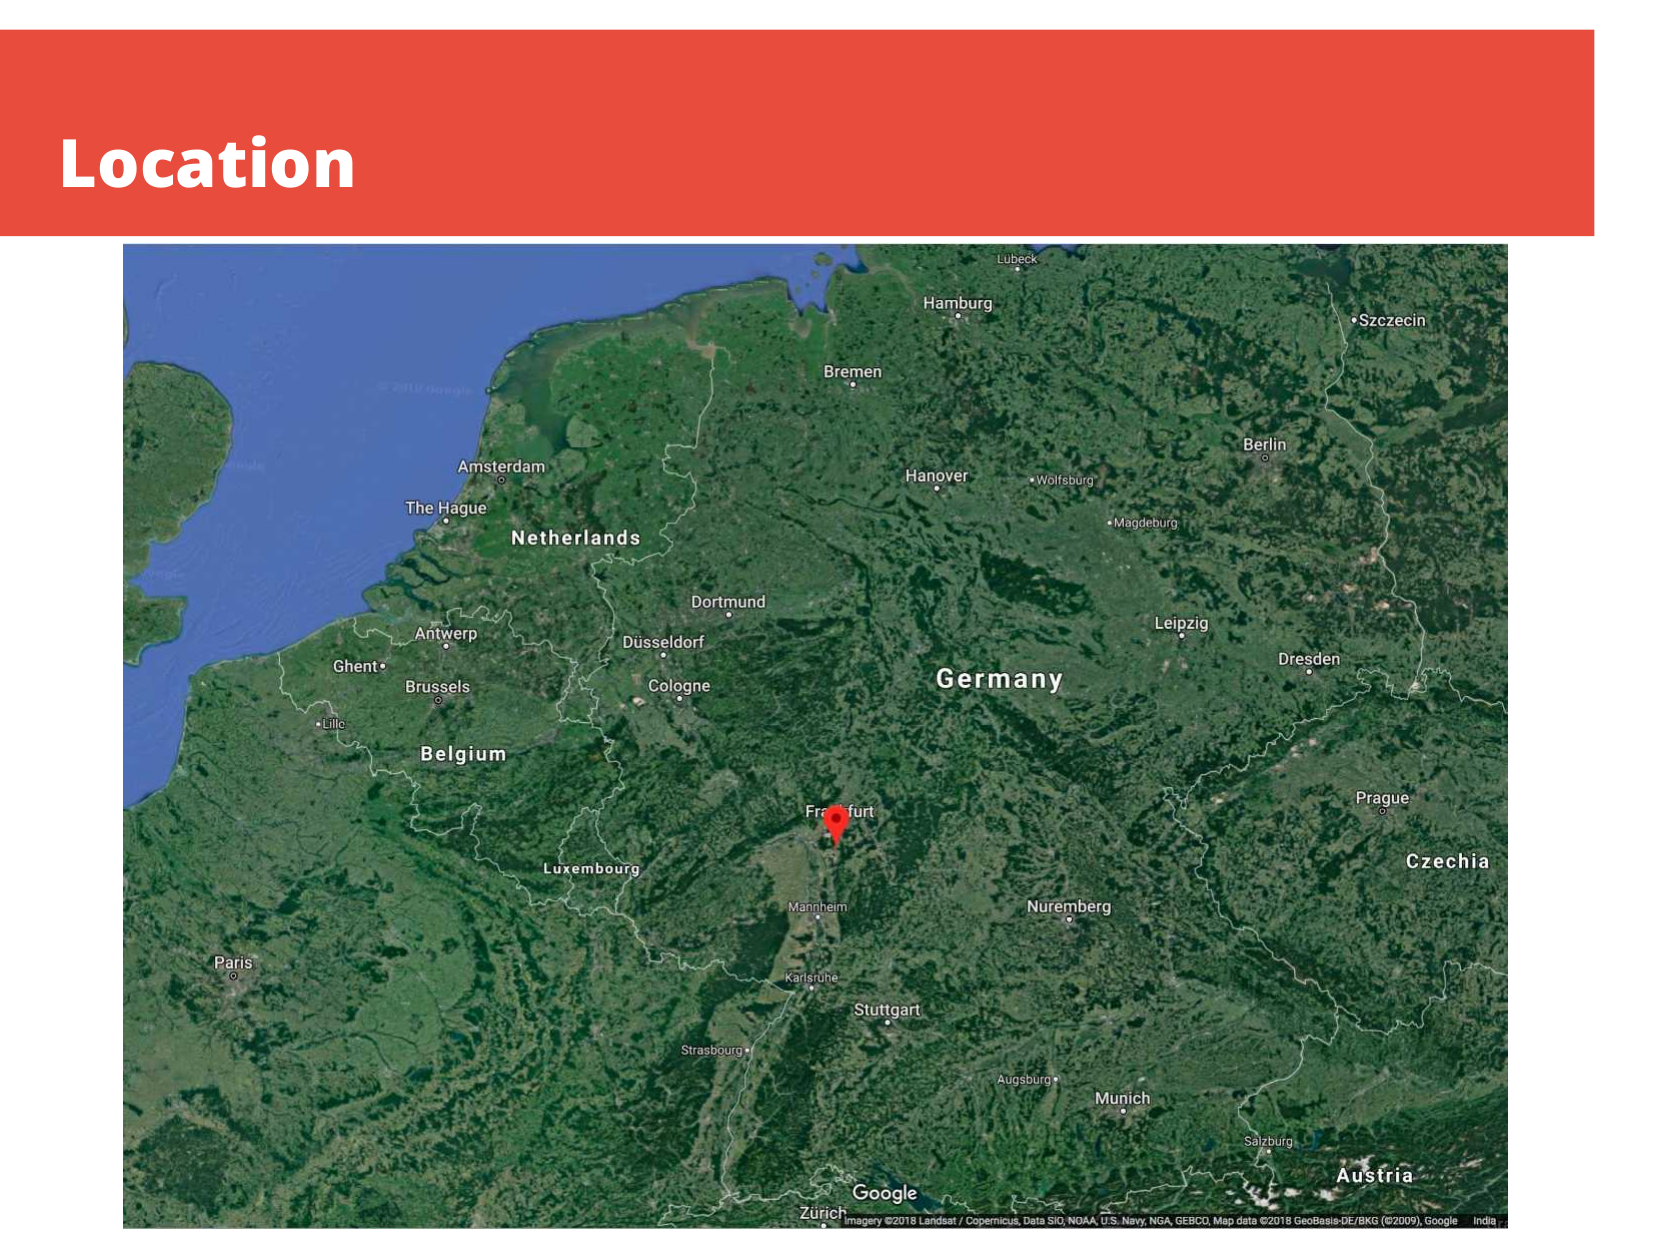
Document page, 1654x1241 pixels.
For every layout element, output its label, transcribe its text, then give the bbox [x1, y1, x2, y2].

picture [123, 243, 1508, 1229]
title Location [59, 59, 1595, 207]
